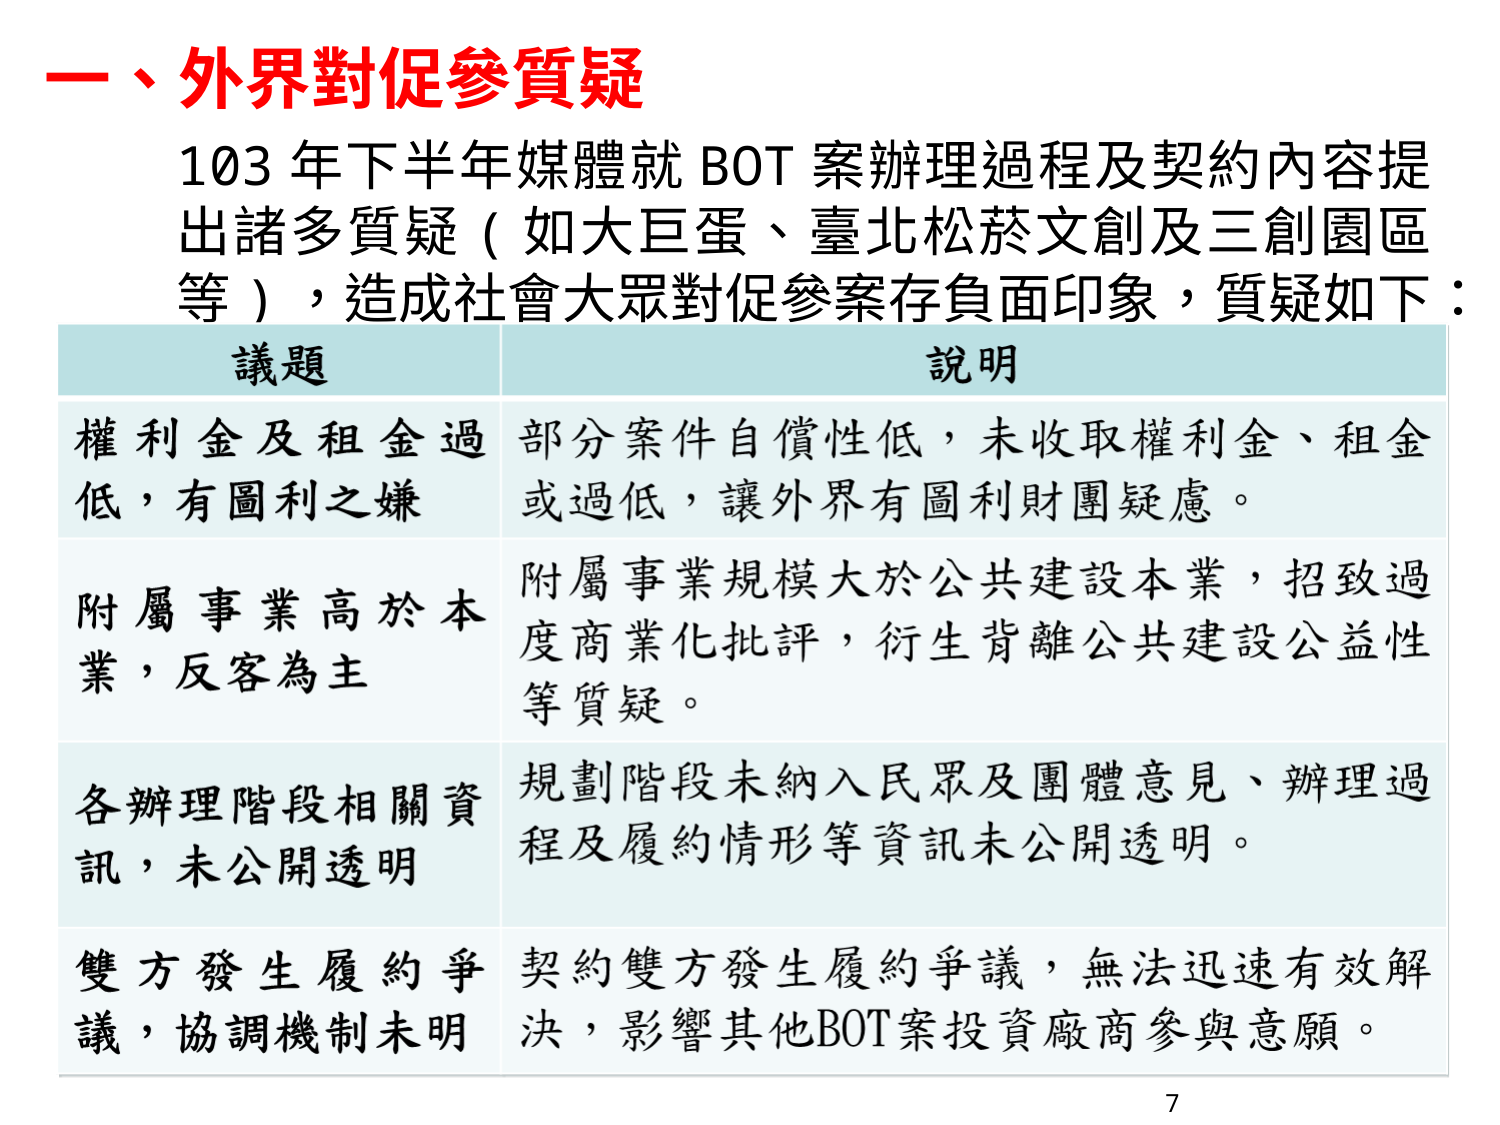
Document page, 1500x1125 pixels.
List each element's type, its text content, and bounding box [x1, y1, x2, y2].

text_box 7 [1149, 1080, 1500, 1125]
text_box 一、外界對促參質疑 103年下半年媒體就BOT案辦理過程及契約內容提出諸多質疑(如大巨蛋、臺北松菸文創及三創園區等)，造成社會大眾對促參案存負面印象，質疑如下： [29, 42, 1448, 327]
picture [56, 316, 1448, 1090]
